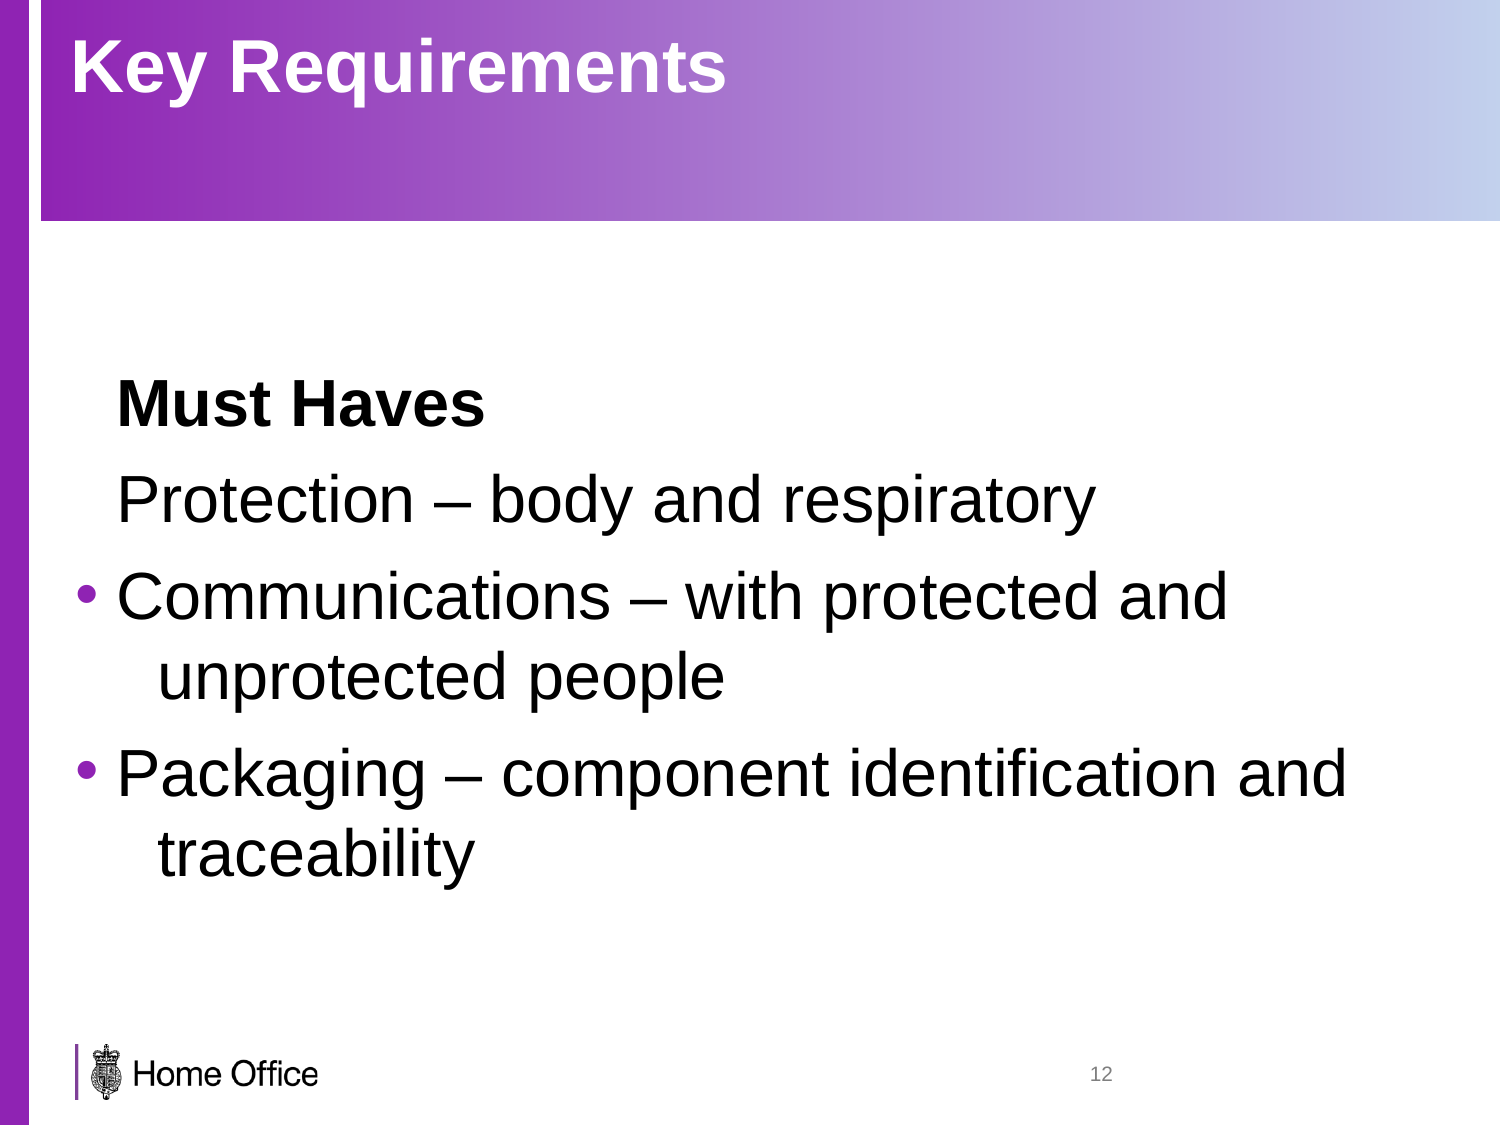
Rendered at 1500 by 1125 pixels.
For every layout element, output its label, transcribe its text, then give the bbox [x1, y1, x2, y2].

text_box [1074, 1042, 1426, 1103]
list Must Haves Protection – body and respiratory Communications – with protected and unprotected people Packaging – component identification and traceability [75, 262, 1426, 1005]
title Key Requirements [41, 0, 1500, 221]
